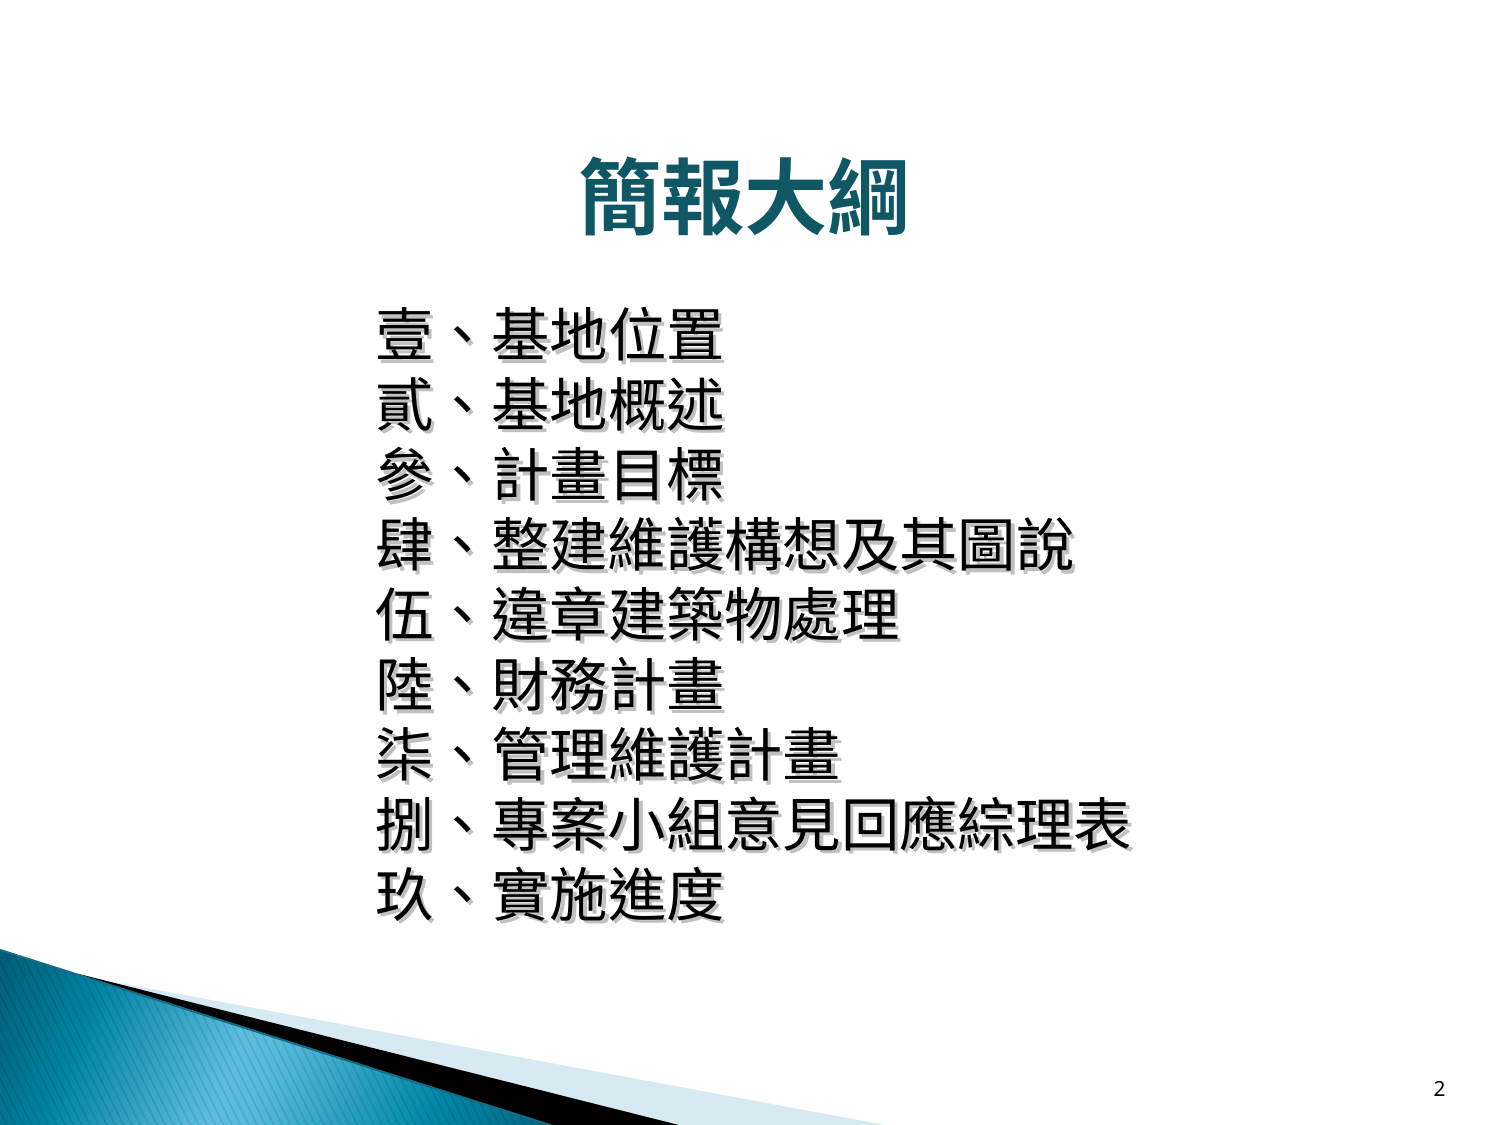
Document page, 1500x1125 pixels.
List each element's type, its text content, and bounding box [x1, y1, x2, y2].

text_box 簡報大綱 [563, 137, 931, 254]
text_box 2 [1418, 1051, 1479, 1112]
text_box 壹、基地位置 貳、基地概述 參、計畫目標 肆、整建維護構想及其圖說 伍、違章建築物處理 陸、財務計畫 柒、管理維護計畫 捌、專案小組意見回應綜理表 玖、實施進度 [360, 291, 1148, 936]
